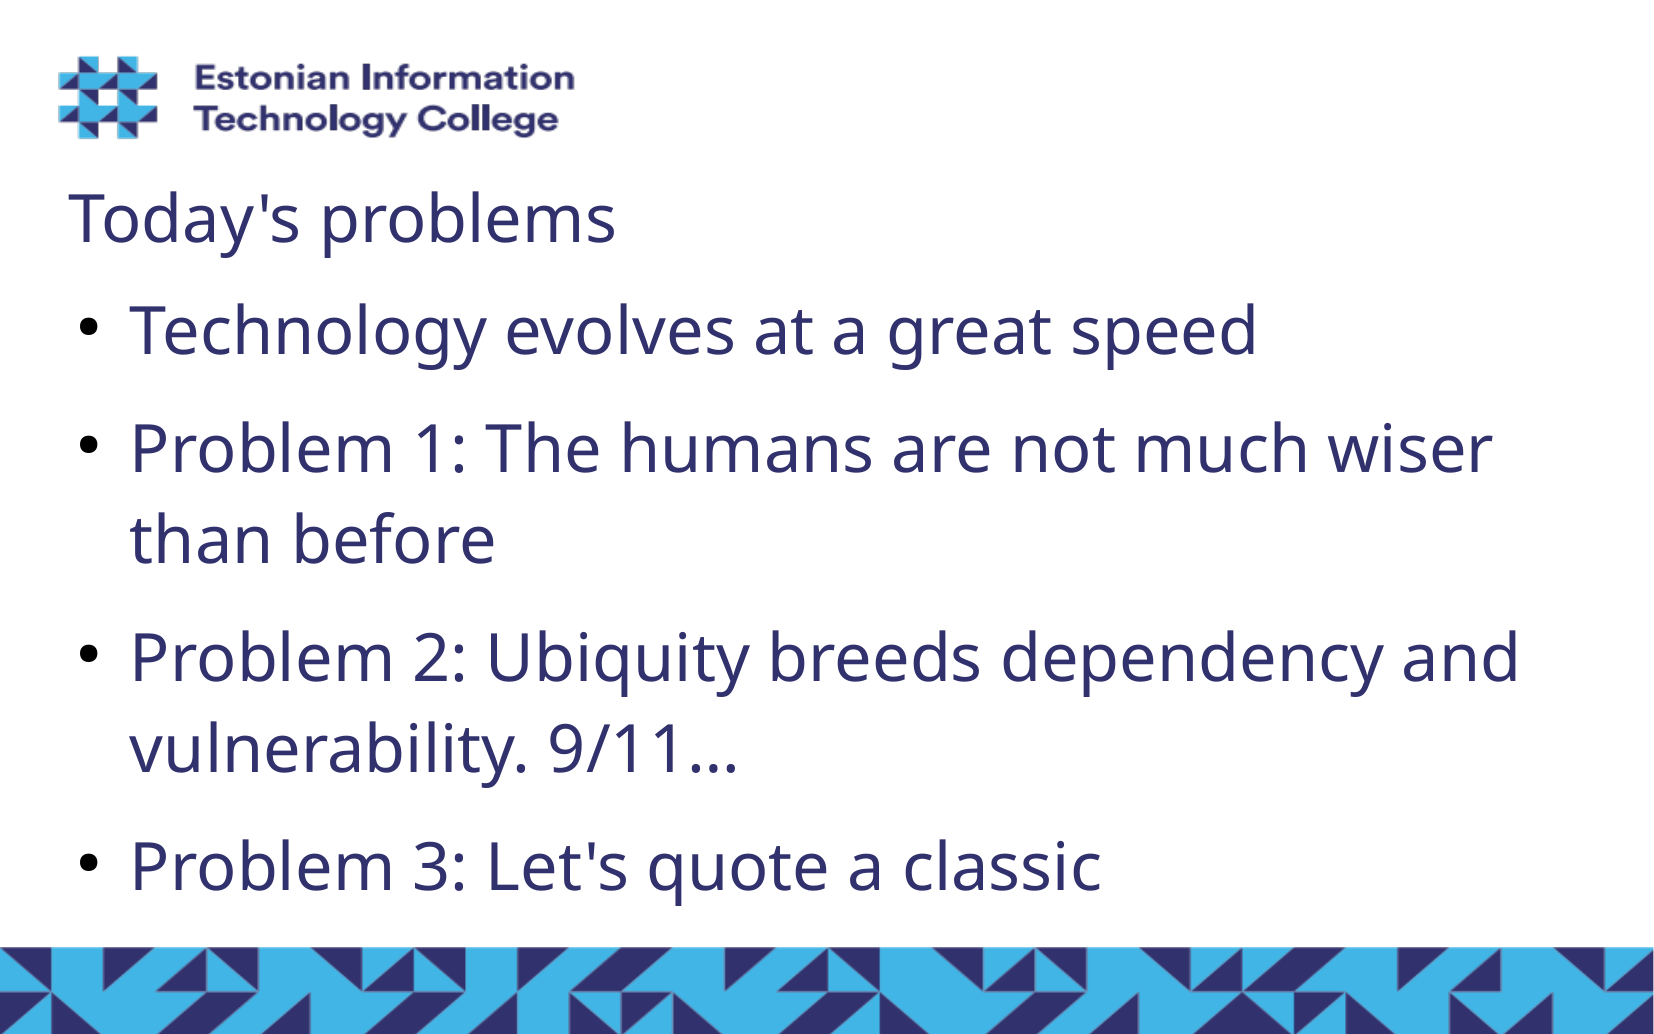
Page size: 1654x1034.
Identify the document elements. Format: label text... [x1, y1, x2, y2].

title Today's problems [68, 147, 1536, 283]
list Technology evolves at a great speed Problem 1: The humans are not much wiser than before Problem 2: Ubiquity breeds dependency and vulnerability. 9/11… Problem 3: Let's quote a classic [59, 283, 1595, 936]
